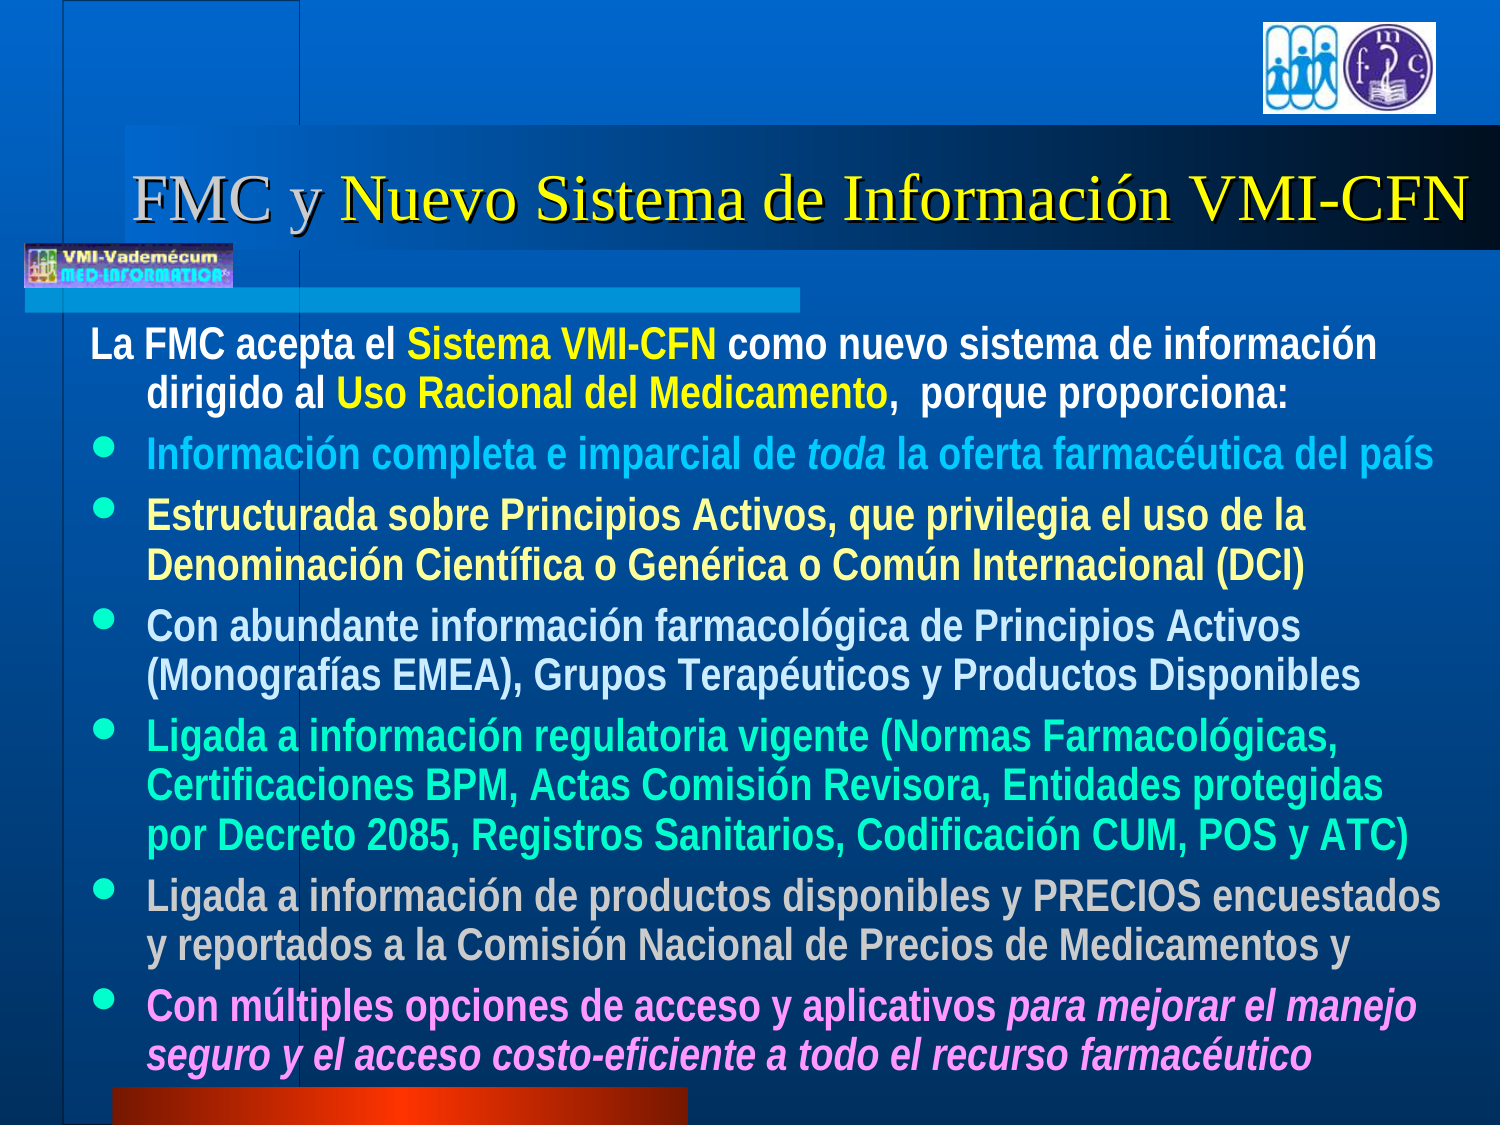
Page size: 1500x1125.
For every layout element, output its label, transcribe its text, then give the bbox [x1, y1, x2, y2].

text_box La FMC acepta el Sistema VMI-CFN como nuevo sistema de información dirigido al Uso Racional del Medicamento, porque proporciona: Información completa e imparcial de toda la oferta farmacéutica del país Estructurada sobre Principios Activos, que privilegia el uso de la Denominación Científica o Genérica o Común Internacional (DCI) Con abundante información farmacológica de Principios Activos (Monografías EMEA), Grupos Terapéuticos y Productos Disponibles Ligada a información regulatoria vigente (Normas Farmacológicas, Certificaciones BPM, Actas Comisión Revisora, Entidades protegidas por Decreto 2085, Registros Sanitarios, Codificación CUM, POS y ATC) Ligada a información de productos disponibles y PRECIOS encuestados y reportados a la Comisión Nacional de Precios de Medicamentos y Con múltiples opciones de acceso y aplicativos para mejorar el manejo seguro y el acceso costo-eficiente a todo el recurso farmacéutico [74, 312, 1463, 1100]
text_box FMC y Nuevo Sistema de Información VMI-CFN [49, 99, 1488, 288]
chart [24, 243, 233, 288]
picture [1263, 22, 1436, 114]
